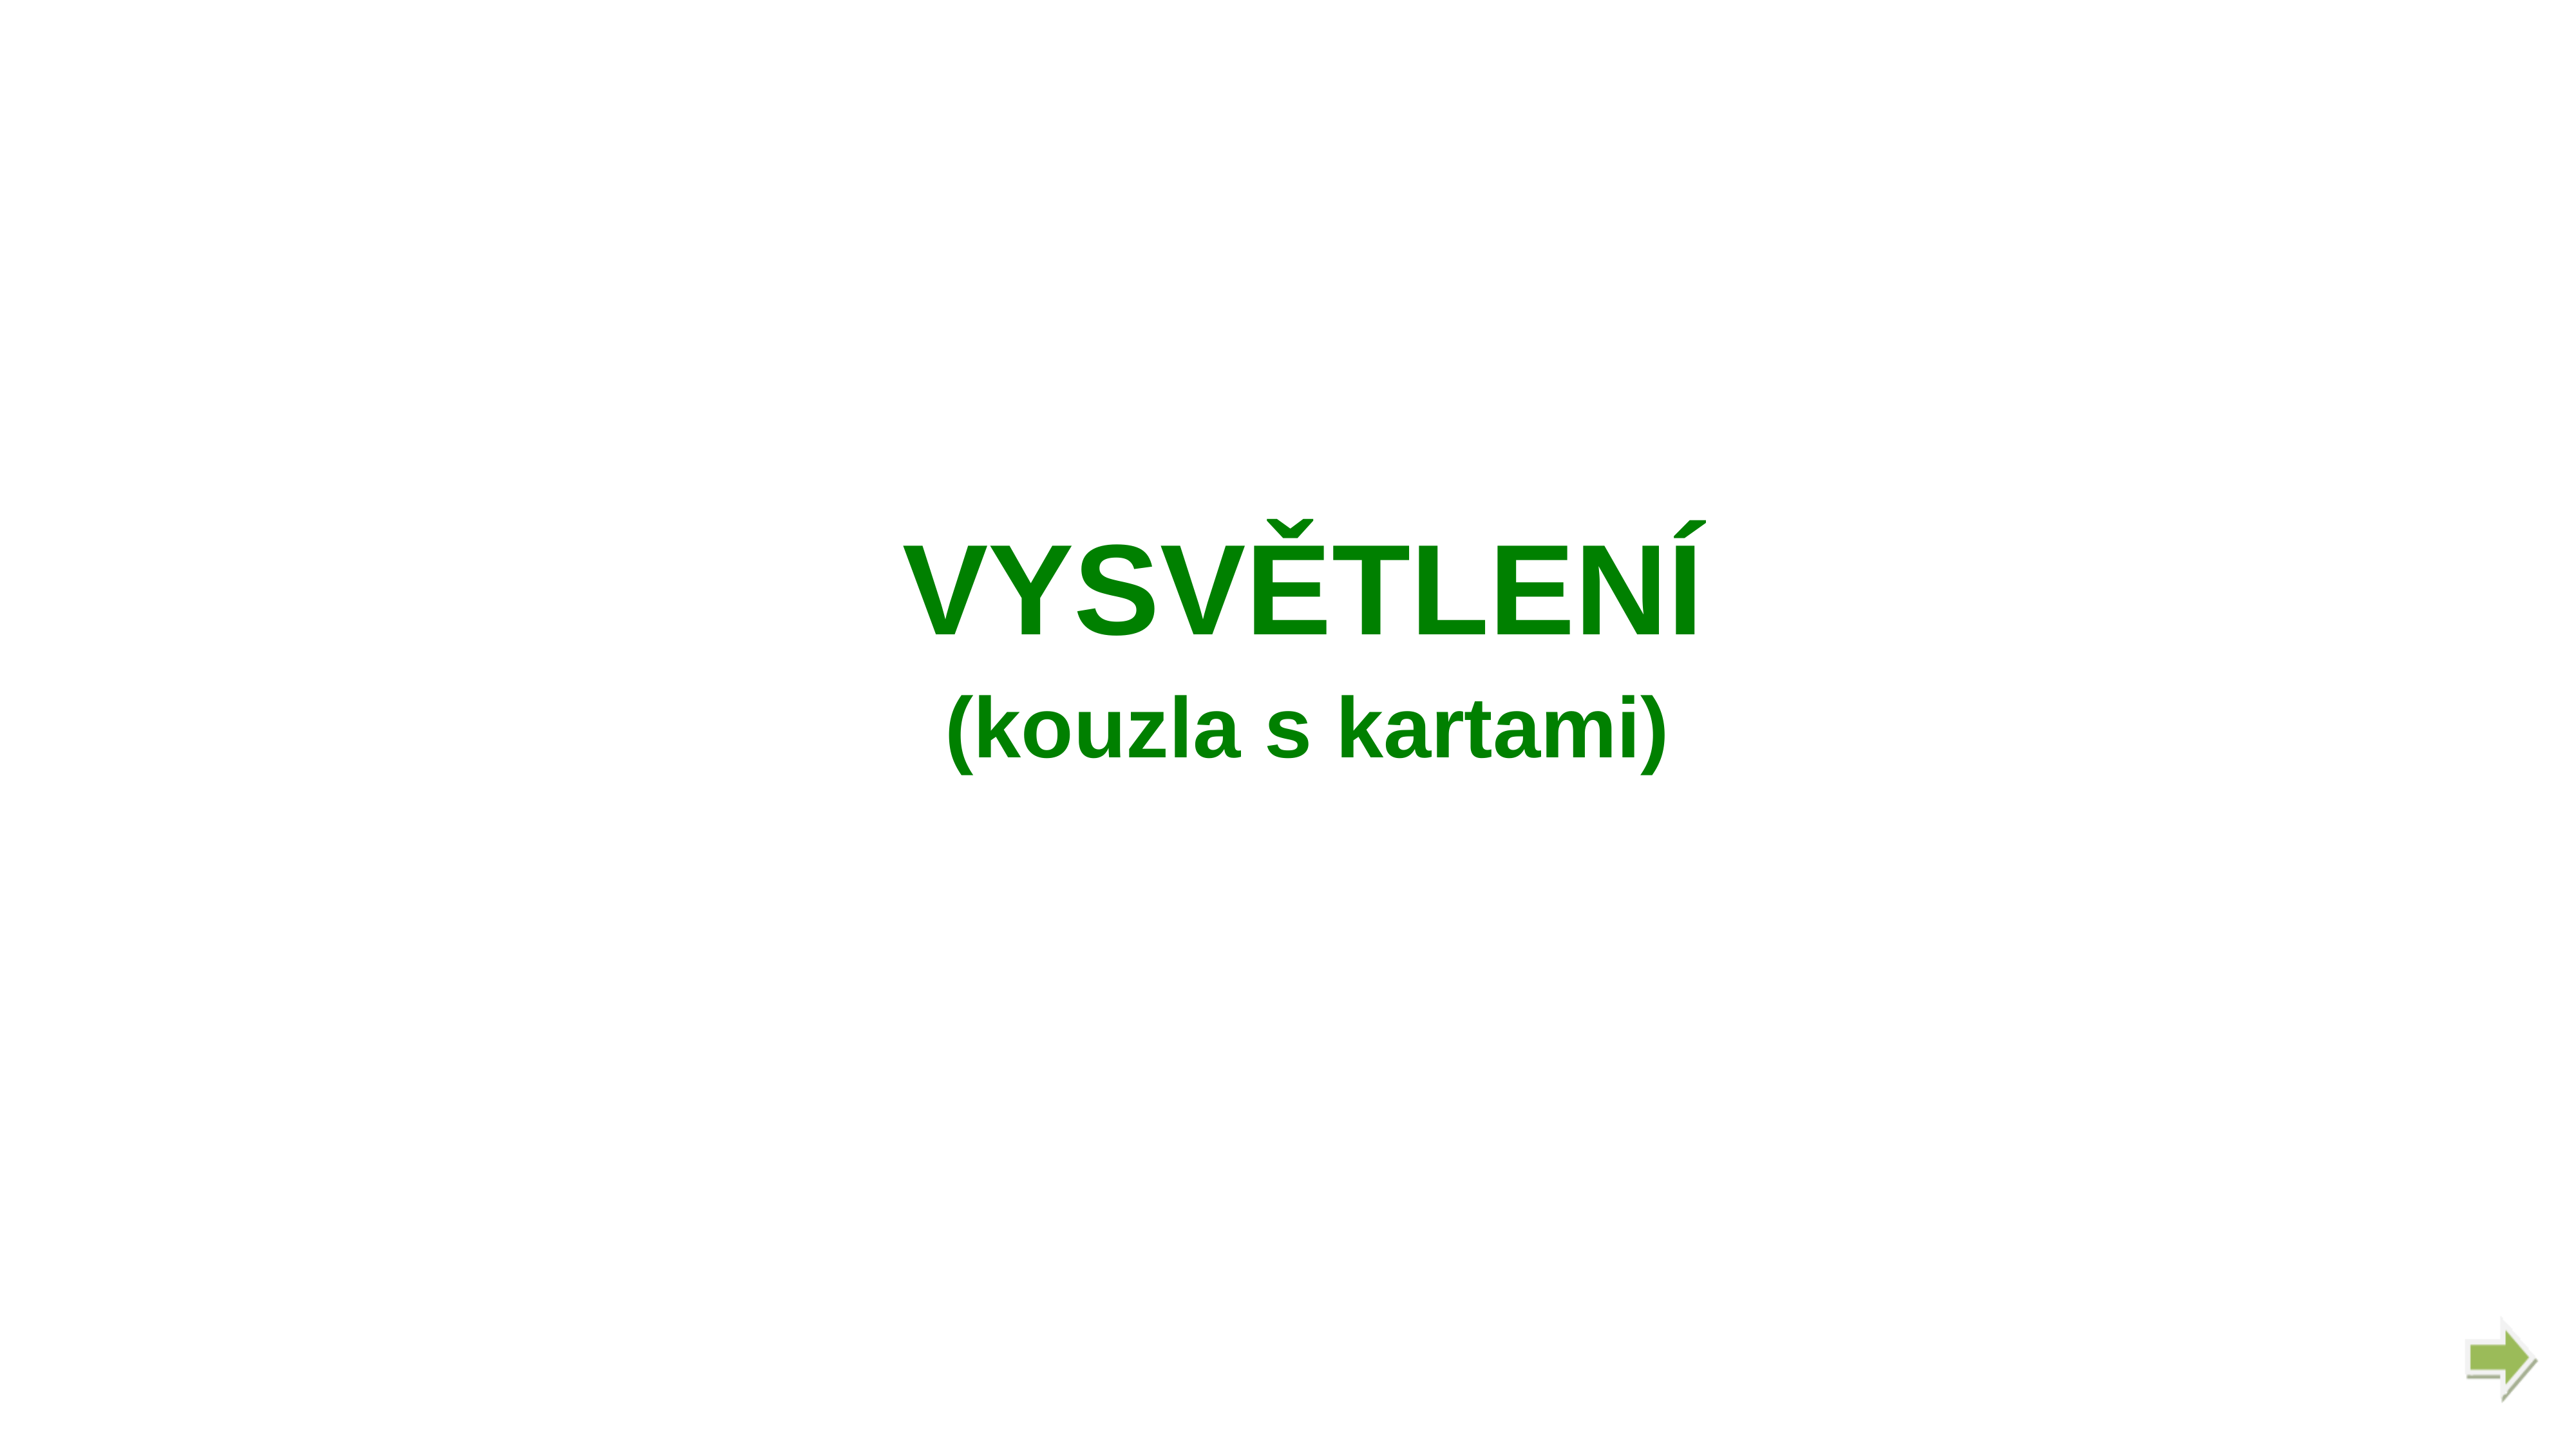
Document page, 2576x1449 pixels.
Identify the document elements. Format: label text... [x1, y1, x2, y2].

text_box (kouzla s kartami) [767, 671, 1848, 821]
picture [2461, 1312, 2545, 1406]
text_box VYSVĚTLENÍ [763, 506, 1844, 655]
